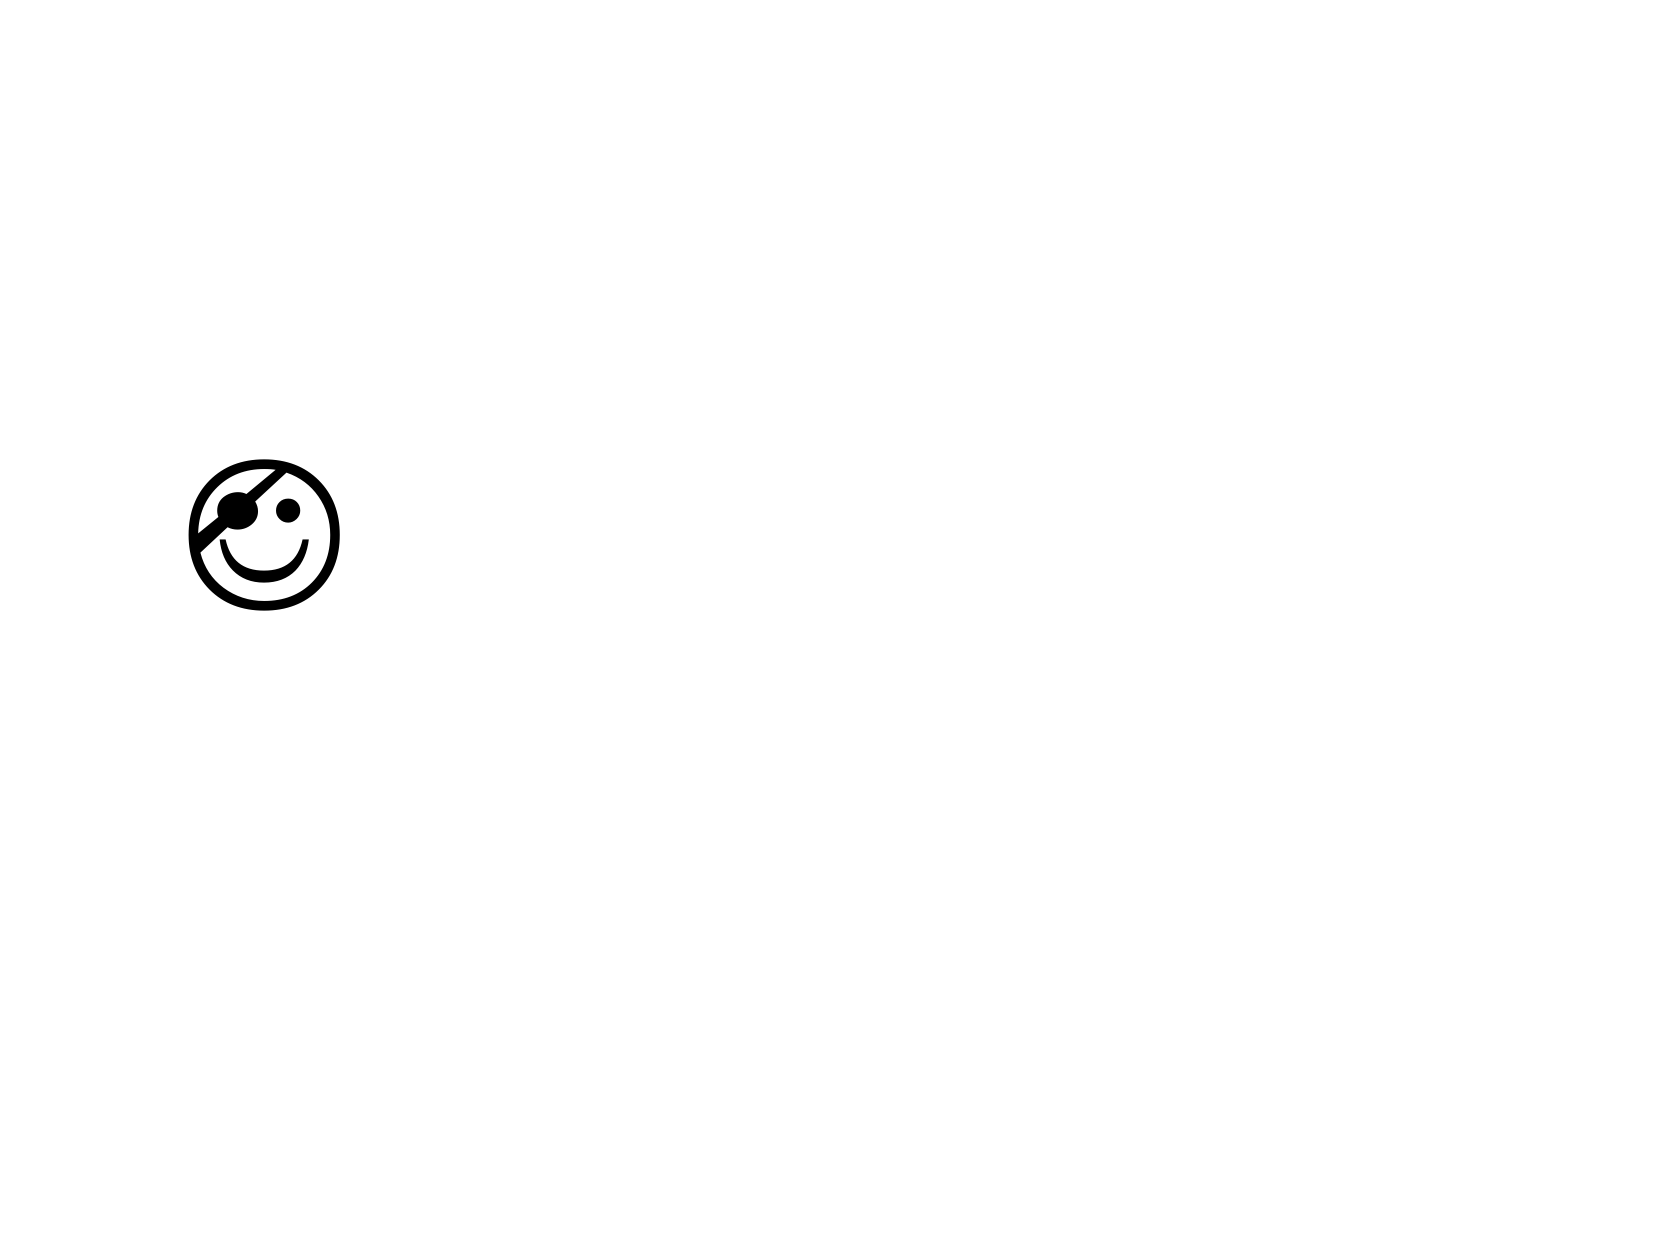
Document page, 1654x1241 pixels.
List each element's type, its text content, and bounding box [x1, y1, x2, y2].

text_box  [165, 462, 364, 678]
